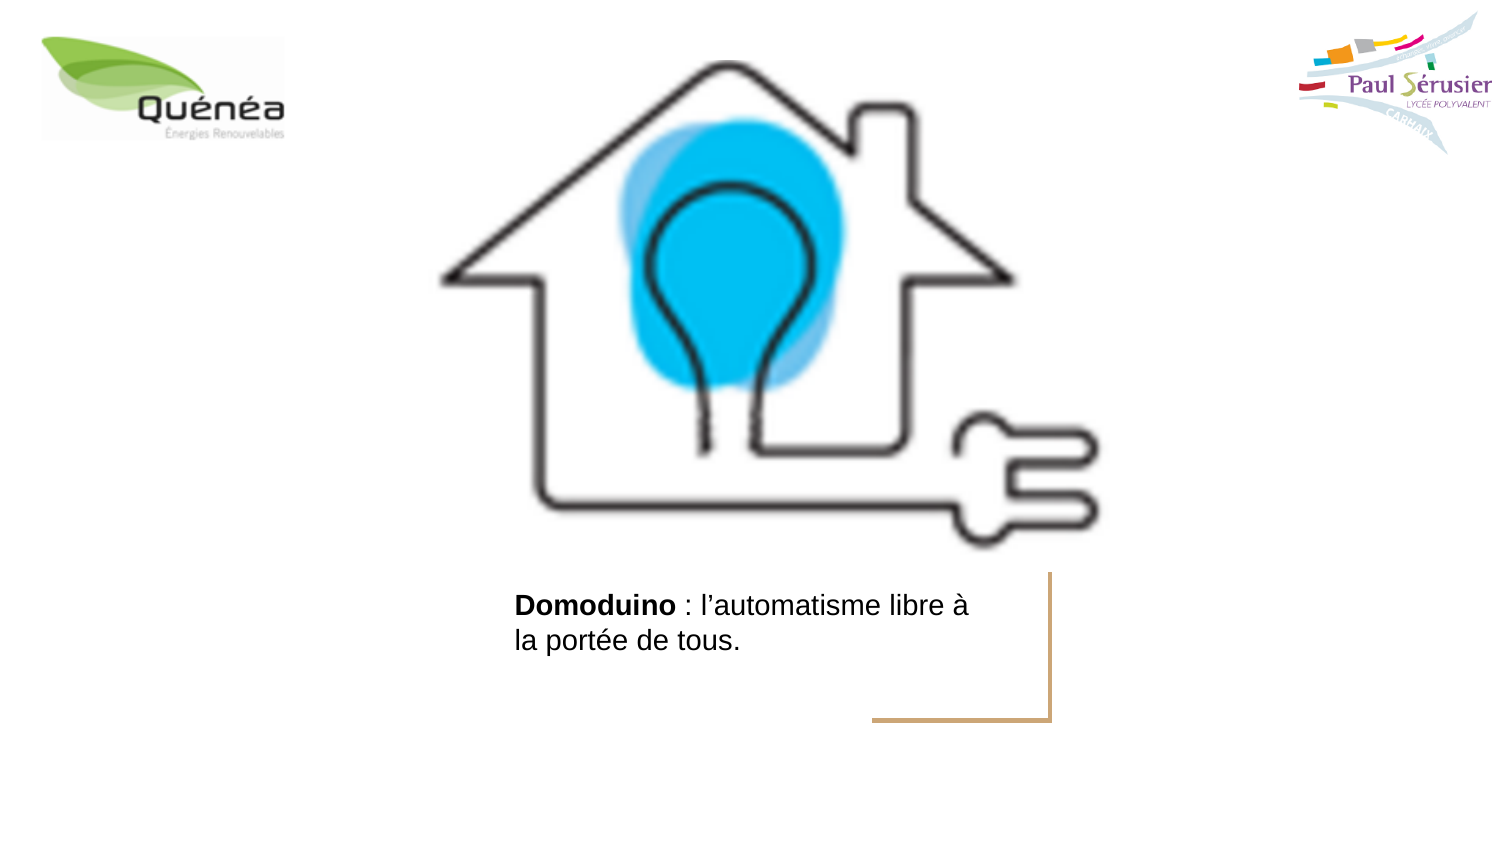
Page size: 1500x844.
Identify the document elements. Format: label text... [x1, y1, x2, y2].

picture [39, 34, 1269, 572]
subtitle Domoduino : l’automatisme libre à la portée de tous. [499, 572, 1001, 616]
picture [1299, 10, 1492, 155]
